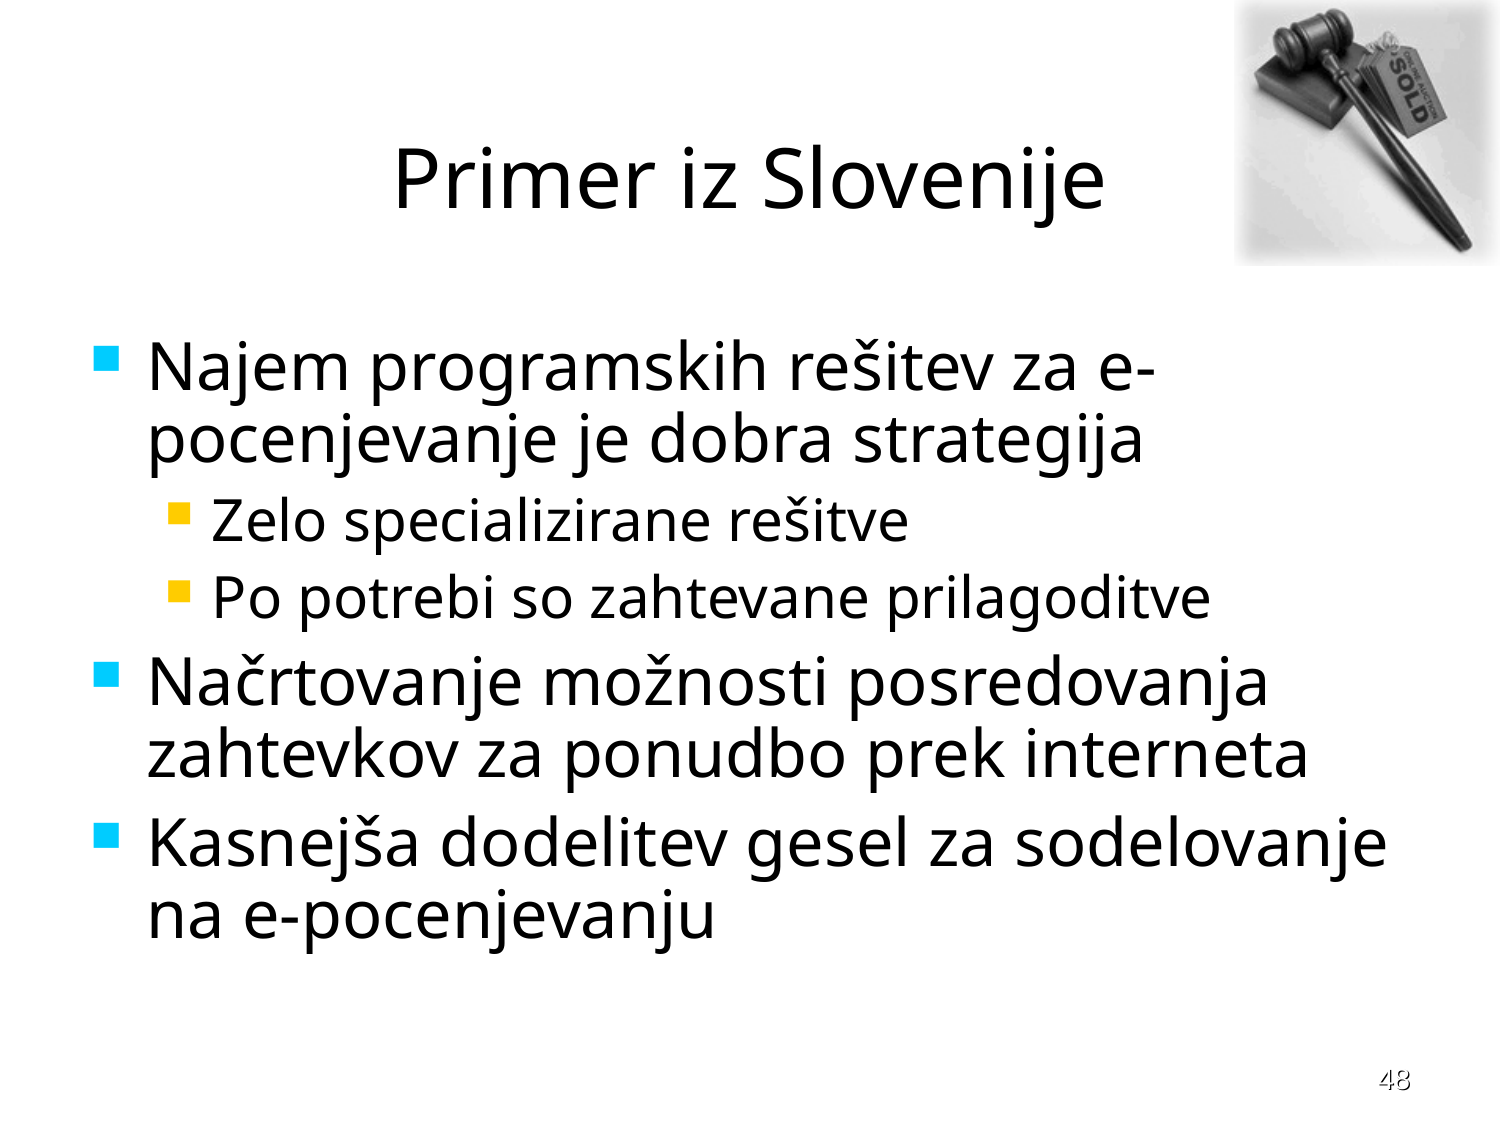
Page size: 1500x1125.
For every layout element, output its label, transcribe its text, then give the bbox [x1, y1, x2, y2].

picture [1234, 0, 1500, 266]
title Primer iz Slovenije [75, 62, 1426, 288]
text_box <number> [1074, 1024, 1426, 1103]
list Najem programskih rešitev za e-pocenjevanje je dobra strategija Zelo specializirane rešitve Po potrebi so zahtevane prilagoditve Načrtovanje možnosti posredovanja zahtevkov za ponudbo prek interneta Kasnejša dodelitev gesel za sodelovanje na e-pocenjevanju [75, 324, 1426, 1001]
